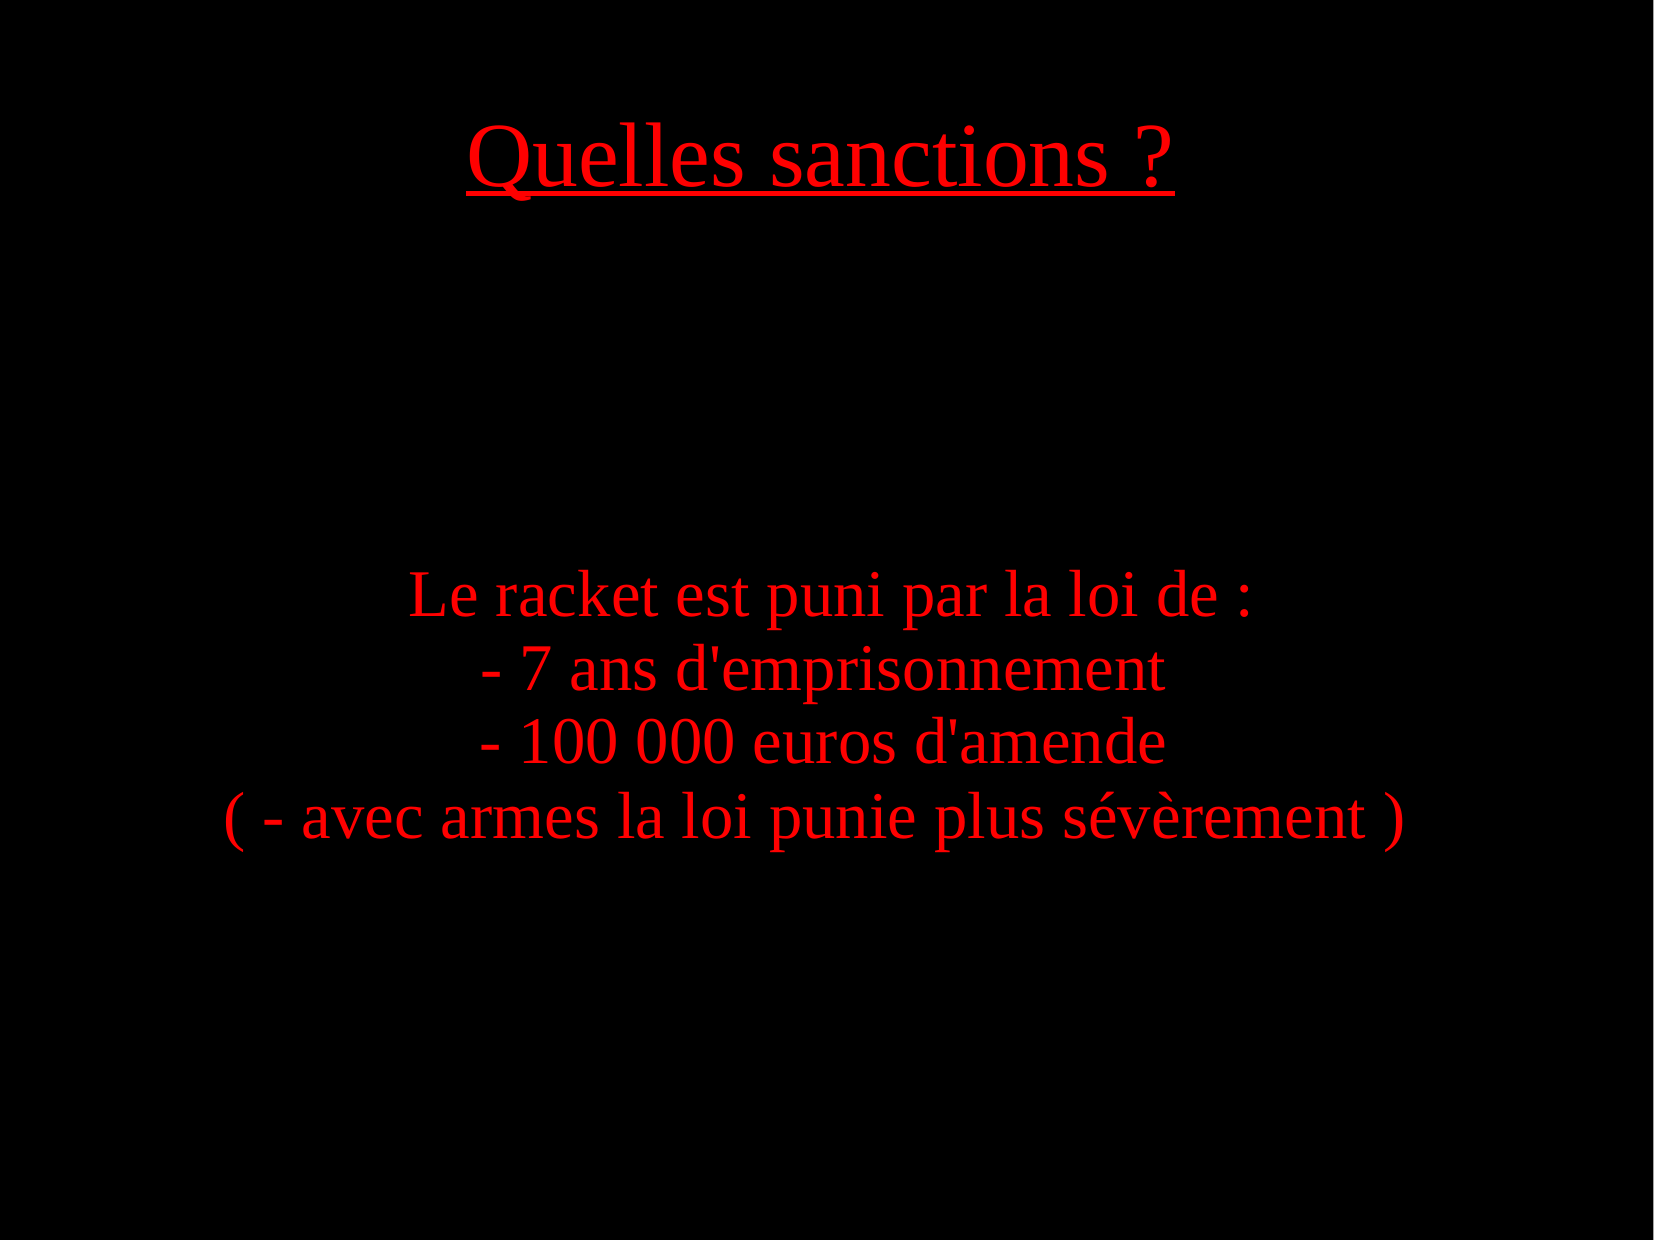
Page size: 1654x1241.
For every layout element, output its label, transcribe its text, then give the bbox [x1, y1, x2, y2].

subtitle Le racket est puni par la loi de : - 7 ans d'emprisonnement - 100 000 euros d'amende ( - avec armes la loi punie plus sévèrement ) [88, 295, 1577, 1114]
title Quelles sanctions ? [76, 59, 1565, 252]
